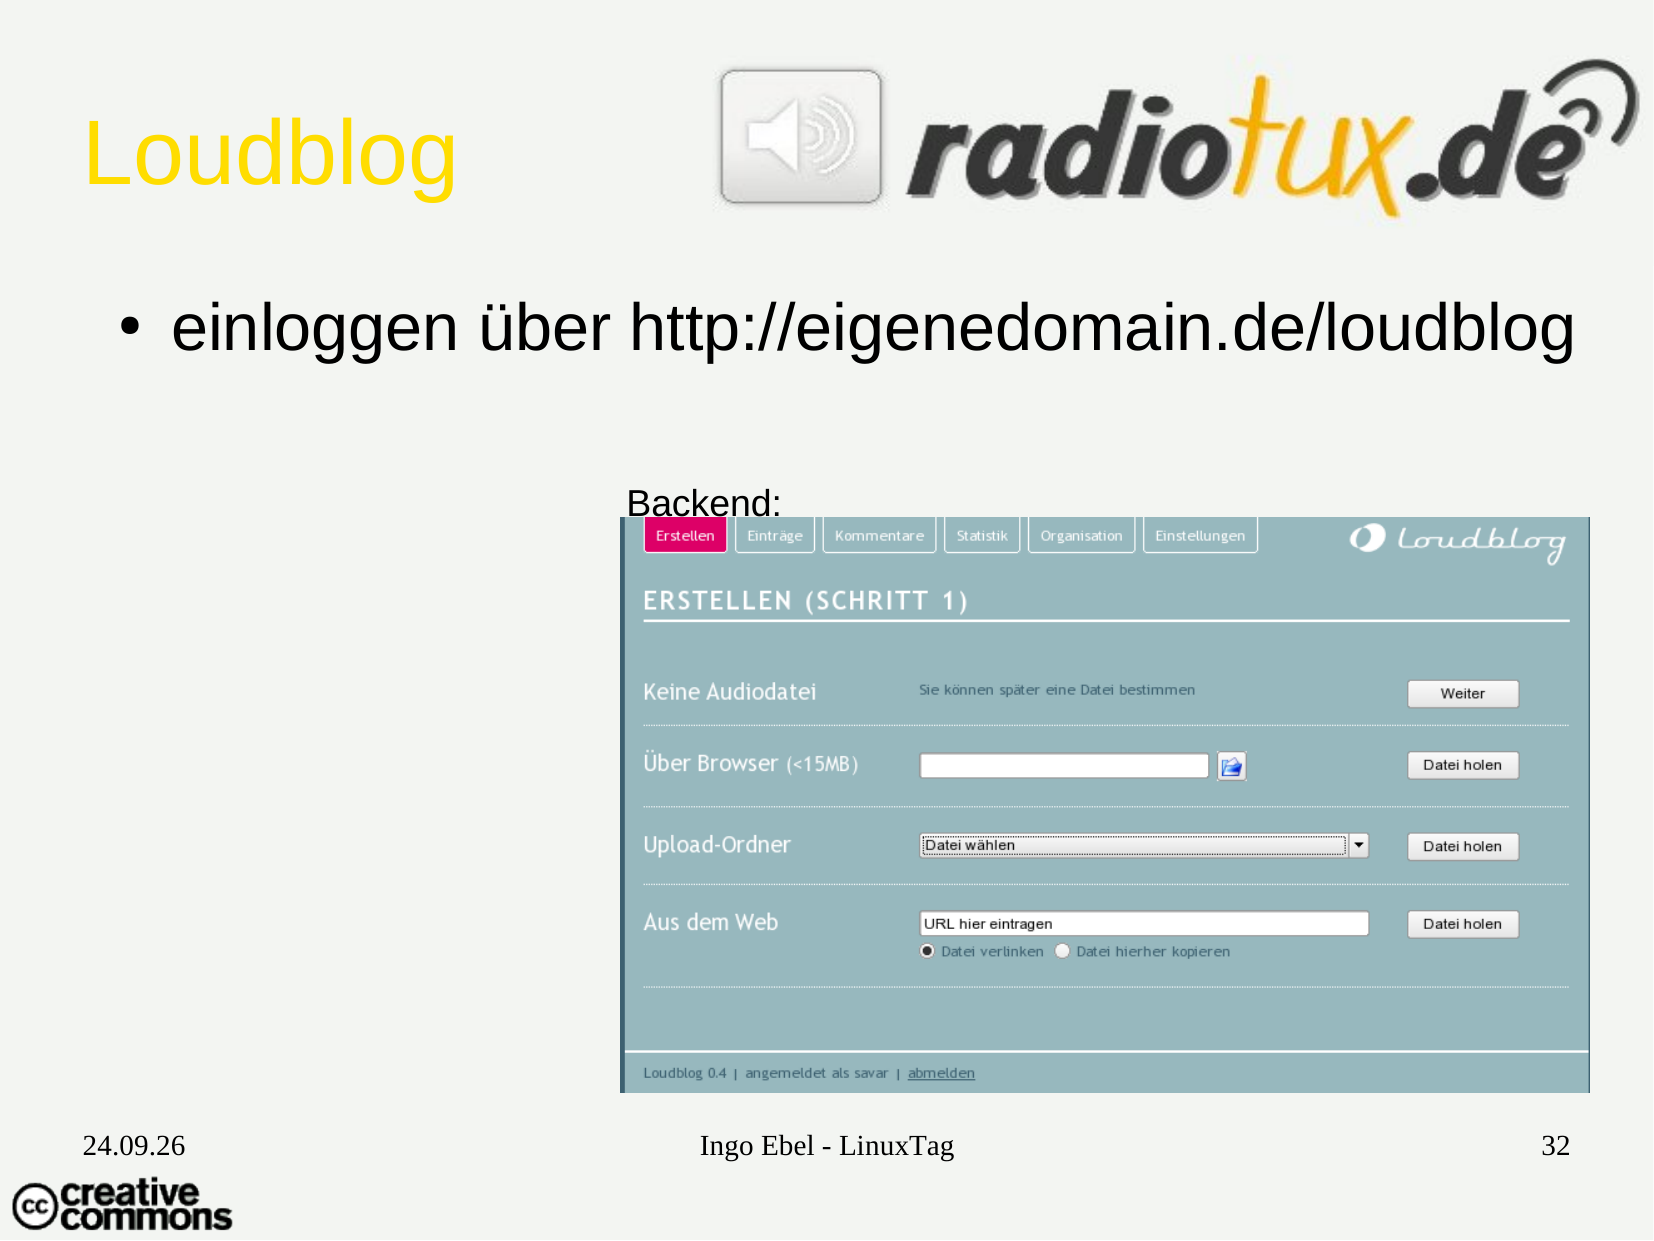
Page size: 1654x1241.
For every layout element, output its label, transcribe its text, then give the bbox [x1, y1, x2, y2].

picture [0, 1121, 236, 1240]
list einloggen über http://eigenedomain.de/loudblog [82, 290, 1595, 502]
picture [649, 0, 1654, 266]
picture [620, 517, 1590, 1093]
title Loudblog [82, 49, 1571, 257]
text_box Backend: [611, 474, 798, 532]
